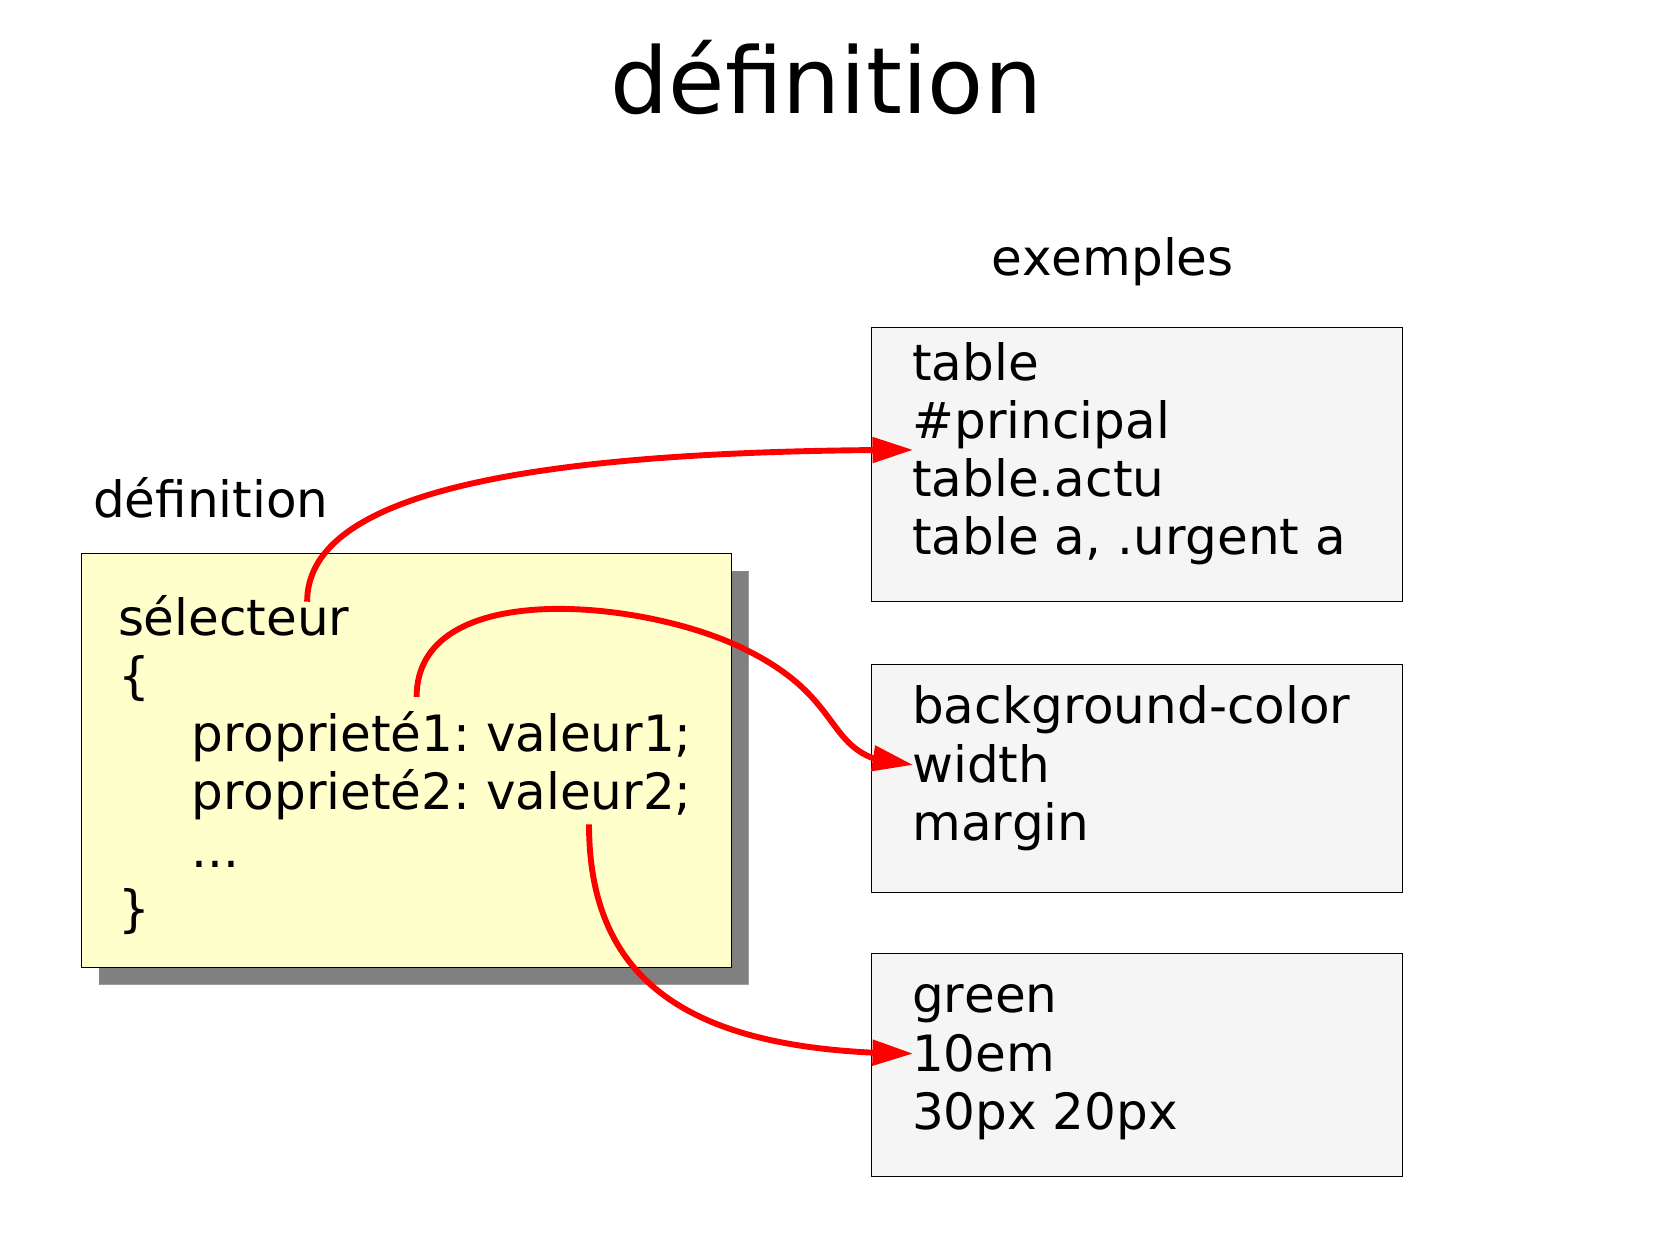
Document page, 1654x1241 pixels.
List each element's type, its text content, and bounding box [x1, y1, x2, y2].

text_box [871, 327, 1403, 602]
text_box table #principal table.actu table a, .urgent a [912, 333, 1303, 567]
text_box [619, 622, 732, 968]
text_box [312, 553, 732, 643]
text_box [81, 553, 629, 968]
title définition [136, 17, 1518, 143]
text_box green 10em 30px 20px [912, 966, 1151, 1142]
text_box définition [93, 470, 305, 530]
text_box sélecteur { proprieté1: valeur1; proprieté2: valeur2; ... } [118, 588, 643, 939]
text_box [871, 953, 1403, 1177]
text_box [1307, 699, 1322, 720]
text_box [871, 664, 1403, 893]
text_box [1151, 1103, 1160, 1126]
text_box background-color width margin [912, 677, 1307, 853]
text_box exemples [991, 228, 1210, 287]
